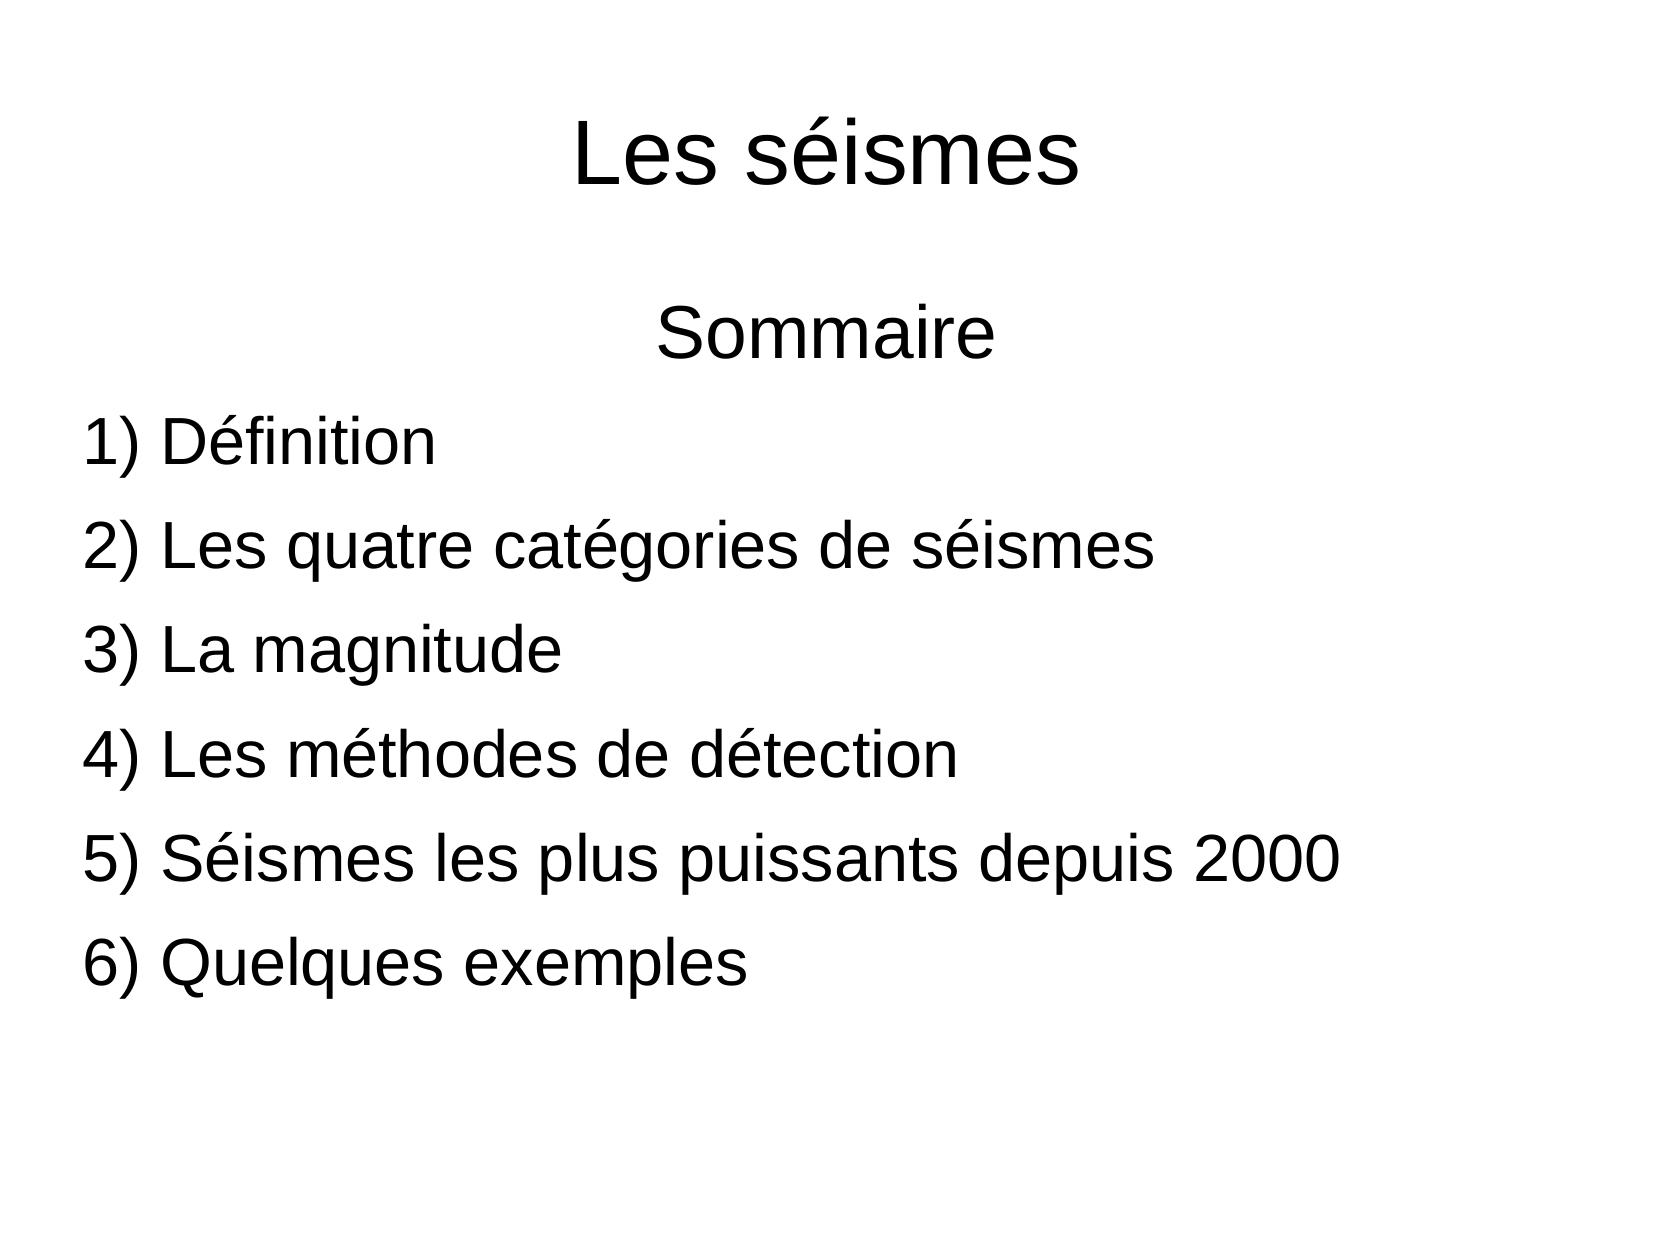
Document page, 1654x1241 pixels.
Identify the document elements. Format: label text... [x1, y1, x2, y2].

title Les séismes [82, 49, 1571, 257]
list Sommaire 1) Définition 2) Les quatre catégories de séismes 3) La magnitude 4) Les méthodes de détection 5) Séismes les plus puissants depuis 2000 6) Quelques exemples [82, 290, 1571, 1010]
